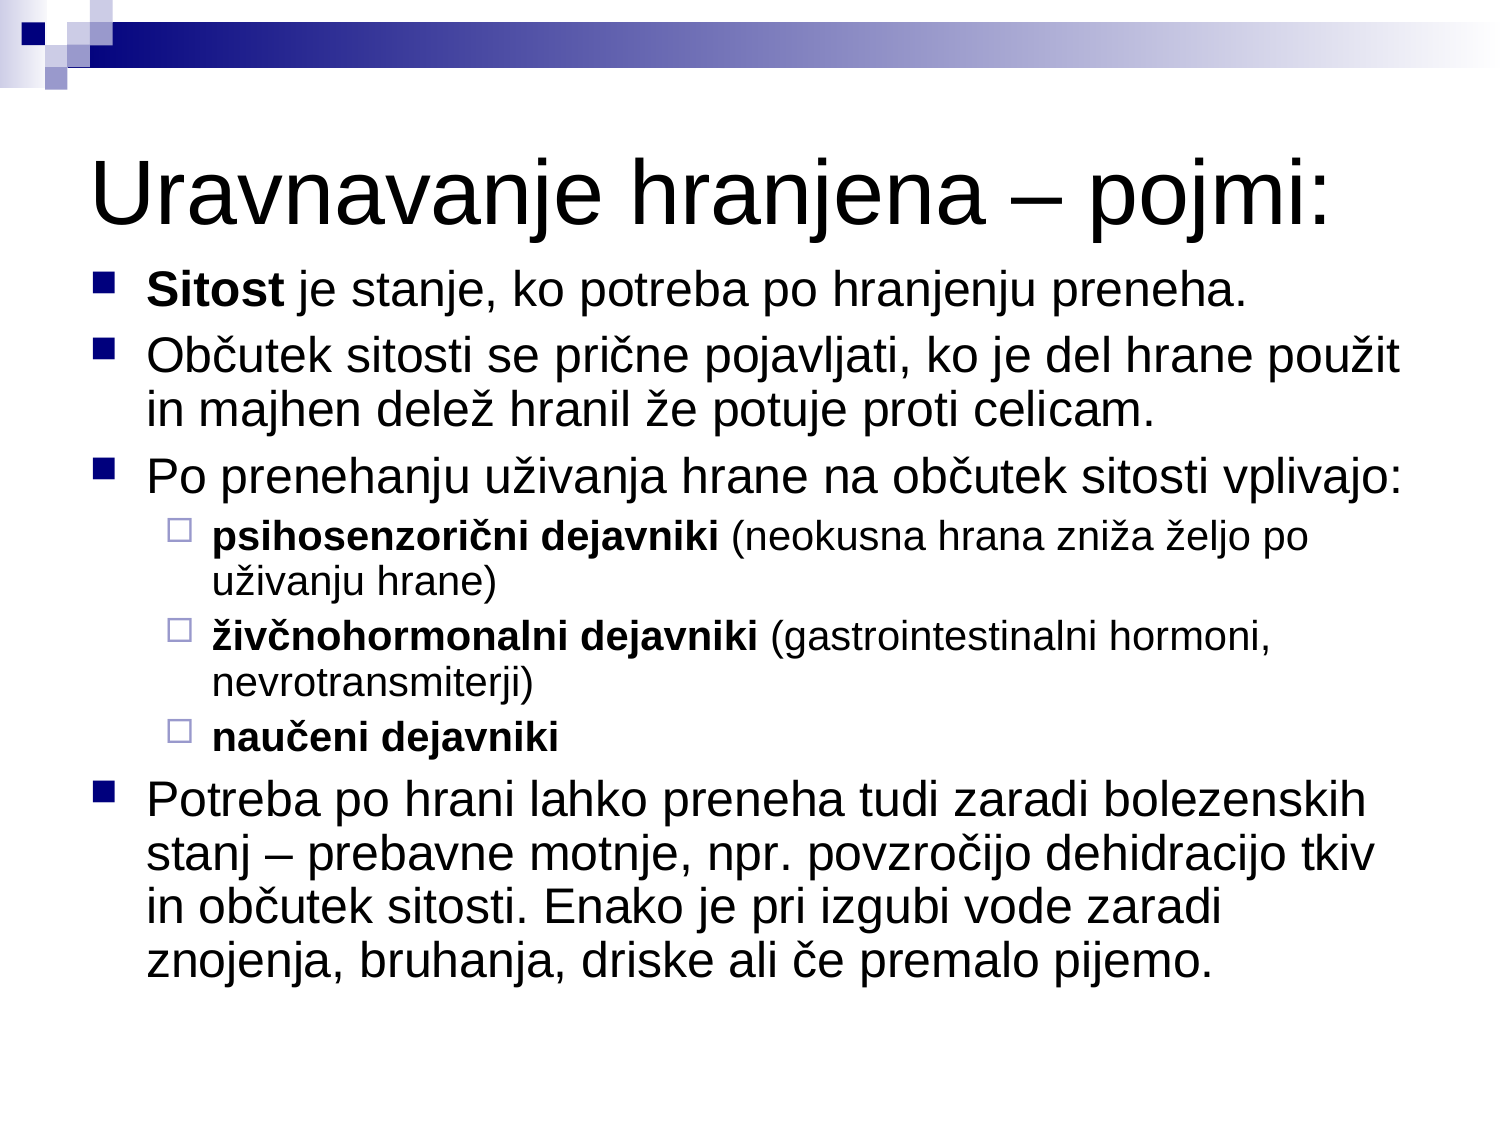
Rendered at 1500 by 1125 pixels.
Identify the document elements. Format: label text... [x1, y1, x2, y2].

list Sitost je stanje, ko potreba po hranjenju preneha. Občutek sitosti se prične pojavljati, ko je del hrane použit in majhen delež hranil že potuje proti celicam. Po prenehanju uživanja hrane na občutek sitosti vplivajo: psihosenzorični dejavniki (neokusna hrana zniža željo po uživanju hrane) živčnohormonalni dejavniki (gastrointestinalni hormoni, nevrotransmiterji) naučeni dejavniki Potreba po hrani lahko preneha tudi zaradi bolezenskih stanj – prebavne motnje, npr. povzročijo dehidracijo tkiv in občutek sitosti. Enako je pri izgubi vode zaradi znojenja, bruhanja, driske ali če premalo pijemo. [75, 255, 1426, 1063]
title Uravnavanje hranjena – pojmi: [75, 75, 1426, 255]
